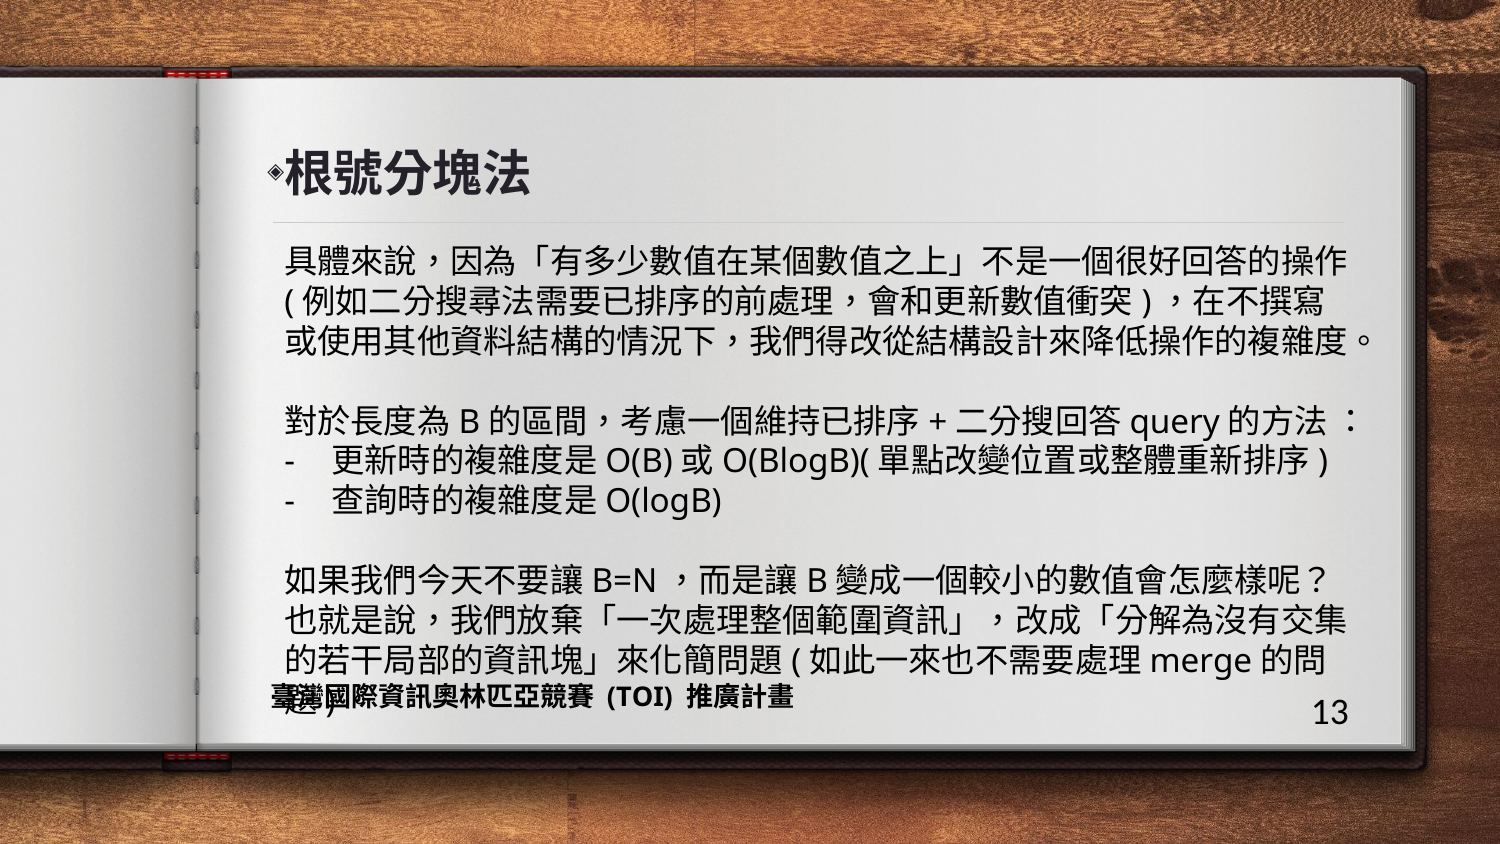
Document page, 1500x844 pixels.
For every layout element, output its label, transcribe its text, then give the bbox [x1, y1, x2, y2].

list 根號分塊法 [252, 126, 1194, 216]
text_box 具體來說，因為「有多少數值在某個數值之上」不是一個很好回答的操作(例如二分搜尋法需要已排序的前處理，會和更新數值衝突)，在不撰寫或使用其他資料結構的情況下，我們得改從結構設計來降低操作的複雜度。 對於長度為B的區間，考慮一個維持已排序+二分搜回答query的方法 ： 更新時的複雜度是O(B)或O(BlogB)(單點改變位置或整體重新排序) 查詢時的複雜度是O(logB) 如果我們今天不要讓B=N，而是讓B變成一個較小的數值會怎麼樣呢？也就是說，我們放棄「一次處理整個範圍資訊」，改成「分解為沒有交集的若干局部的資訊塊」來化簡問題(如此一來也不需要處理merge的問題)。 [269, 232, 1367, 693]
text_box [1295, 672, 1386, 737]
